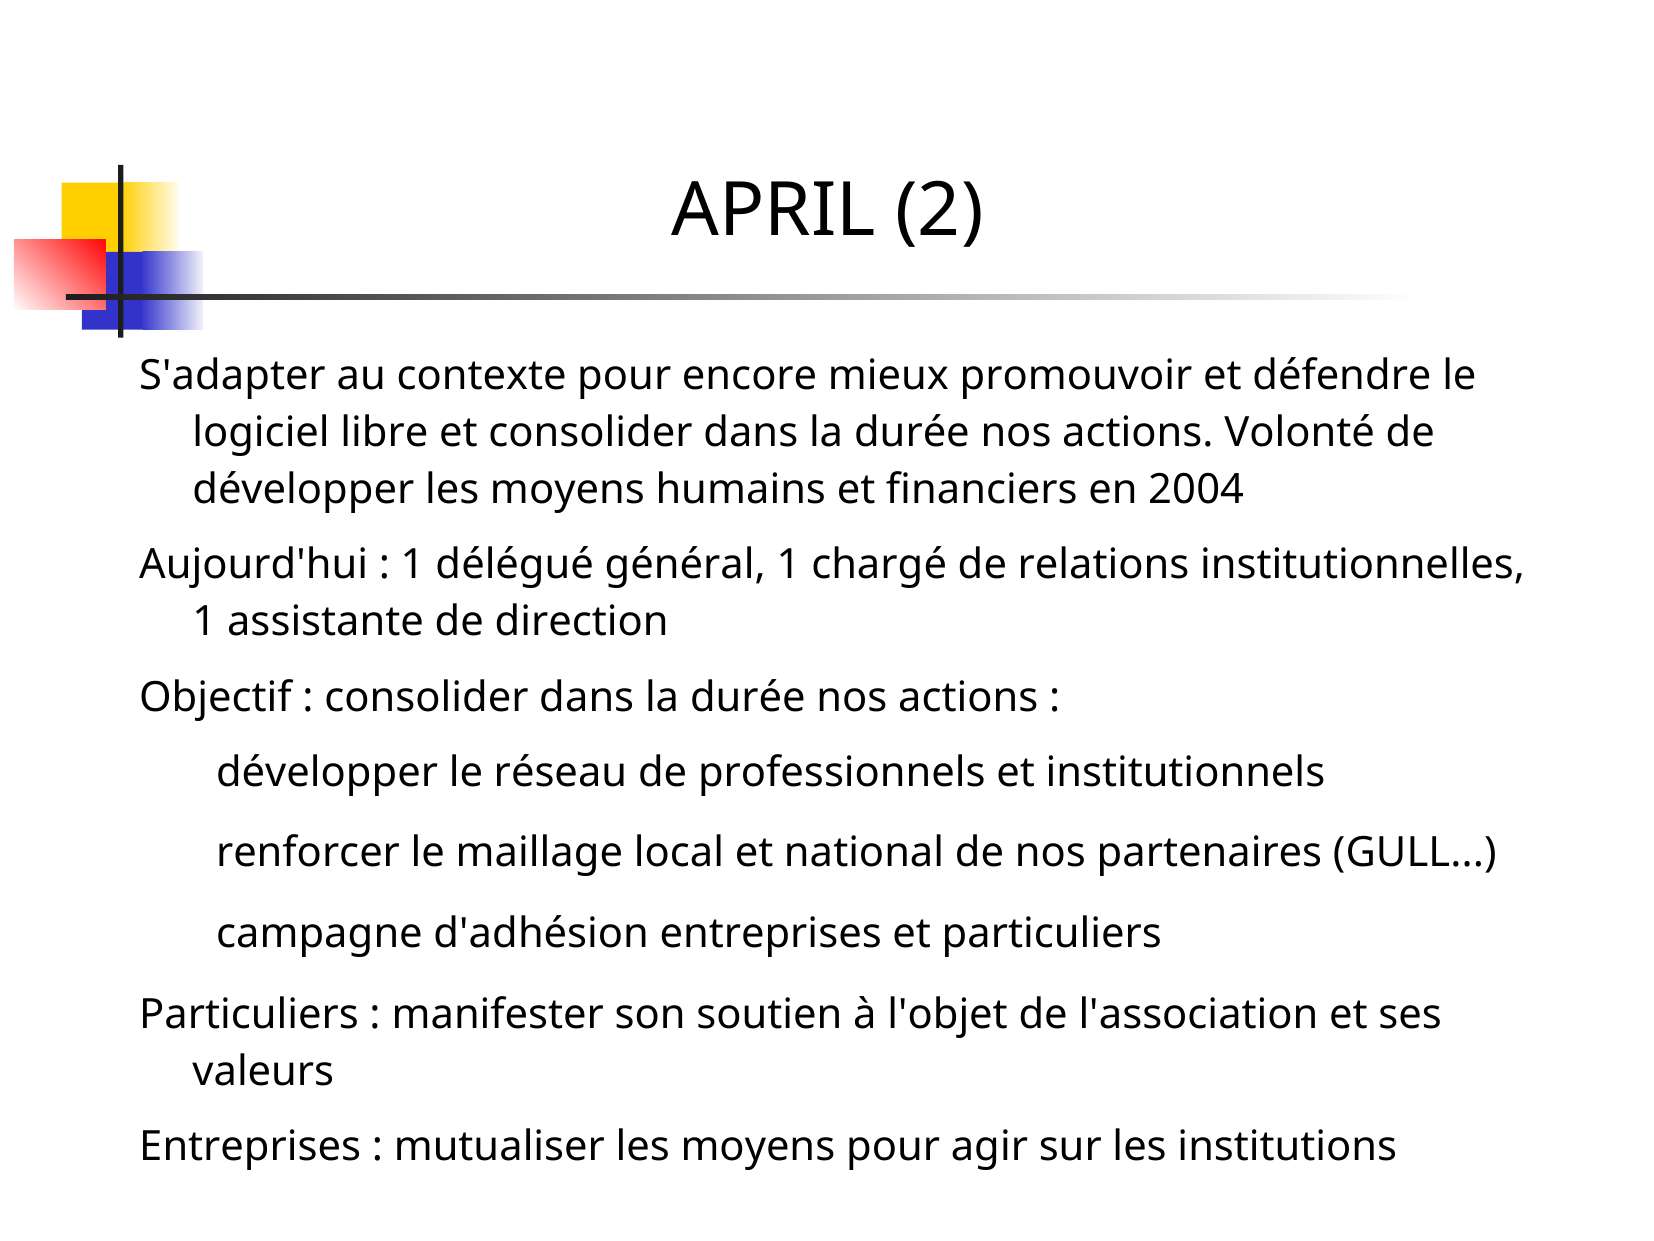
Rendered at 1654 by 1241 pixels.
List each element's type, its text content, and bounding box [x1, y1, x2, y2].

list S'adapter au contexte pour encore mieux promouvoir et défendre le logiciel libre et consolider dans la durée nos actions. Volonté de développer les moyens humains et financiers en 2004 Aujourd'hui : 1 délégué général, 1 chargé de relations institutionnelles, 1 assistante de direction Objectif : consolider dans la durée nos actions : développer le réseau de professionnels et institutionnels renforcer le maillage local et national de nos partenaires (GULL...) campagne d'adhésion entreprises et particuliers Particuliers : manifester son soutien à l'objet de l'association et ses valeurs Entreprises : mutualiser les moyens pour agir sur les institutions [121, 344, 1534, 1241]
title APRIL (2) [121, 110, 1534, 303]
